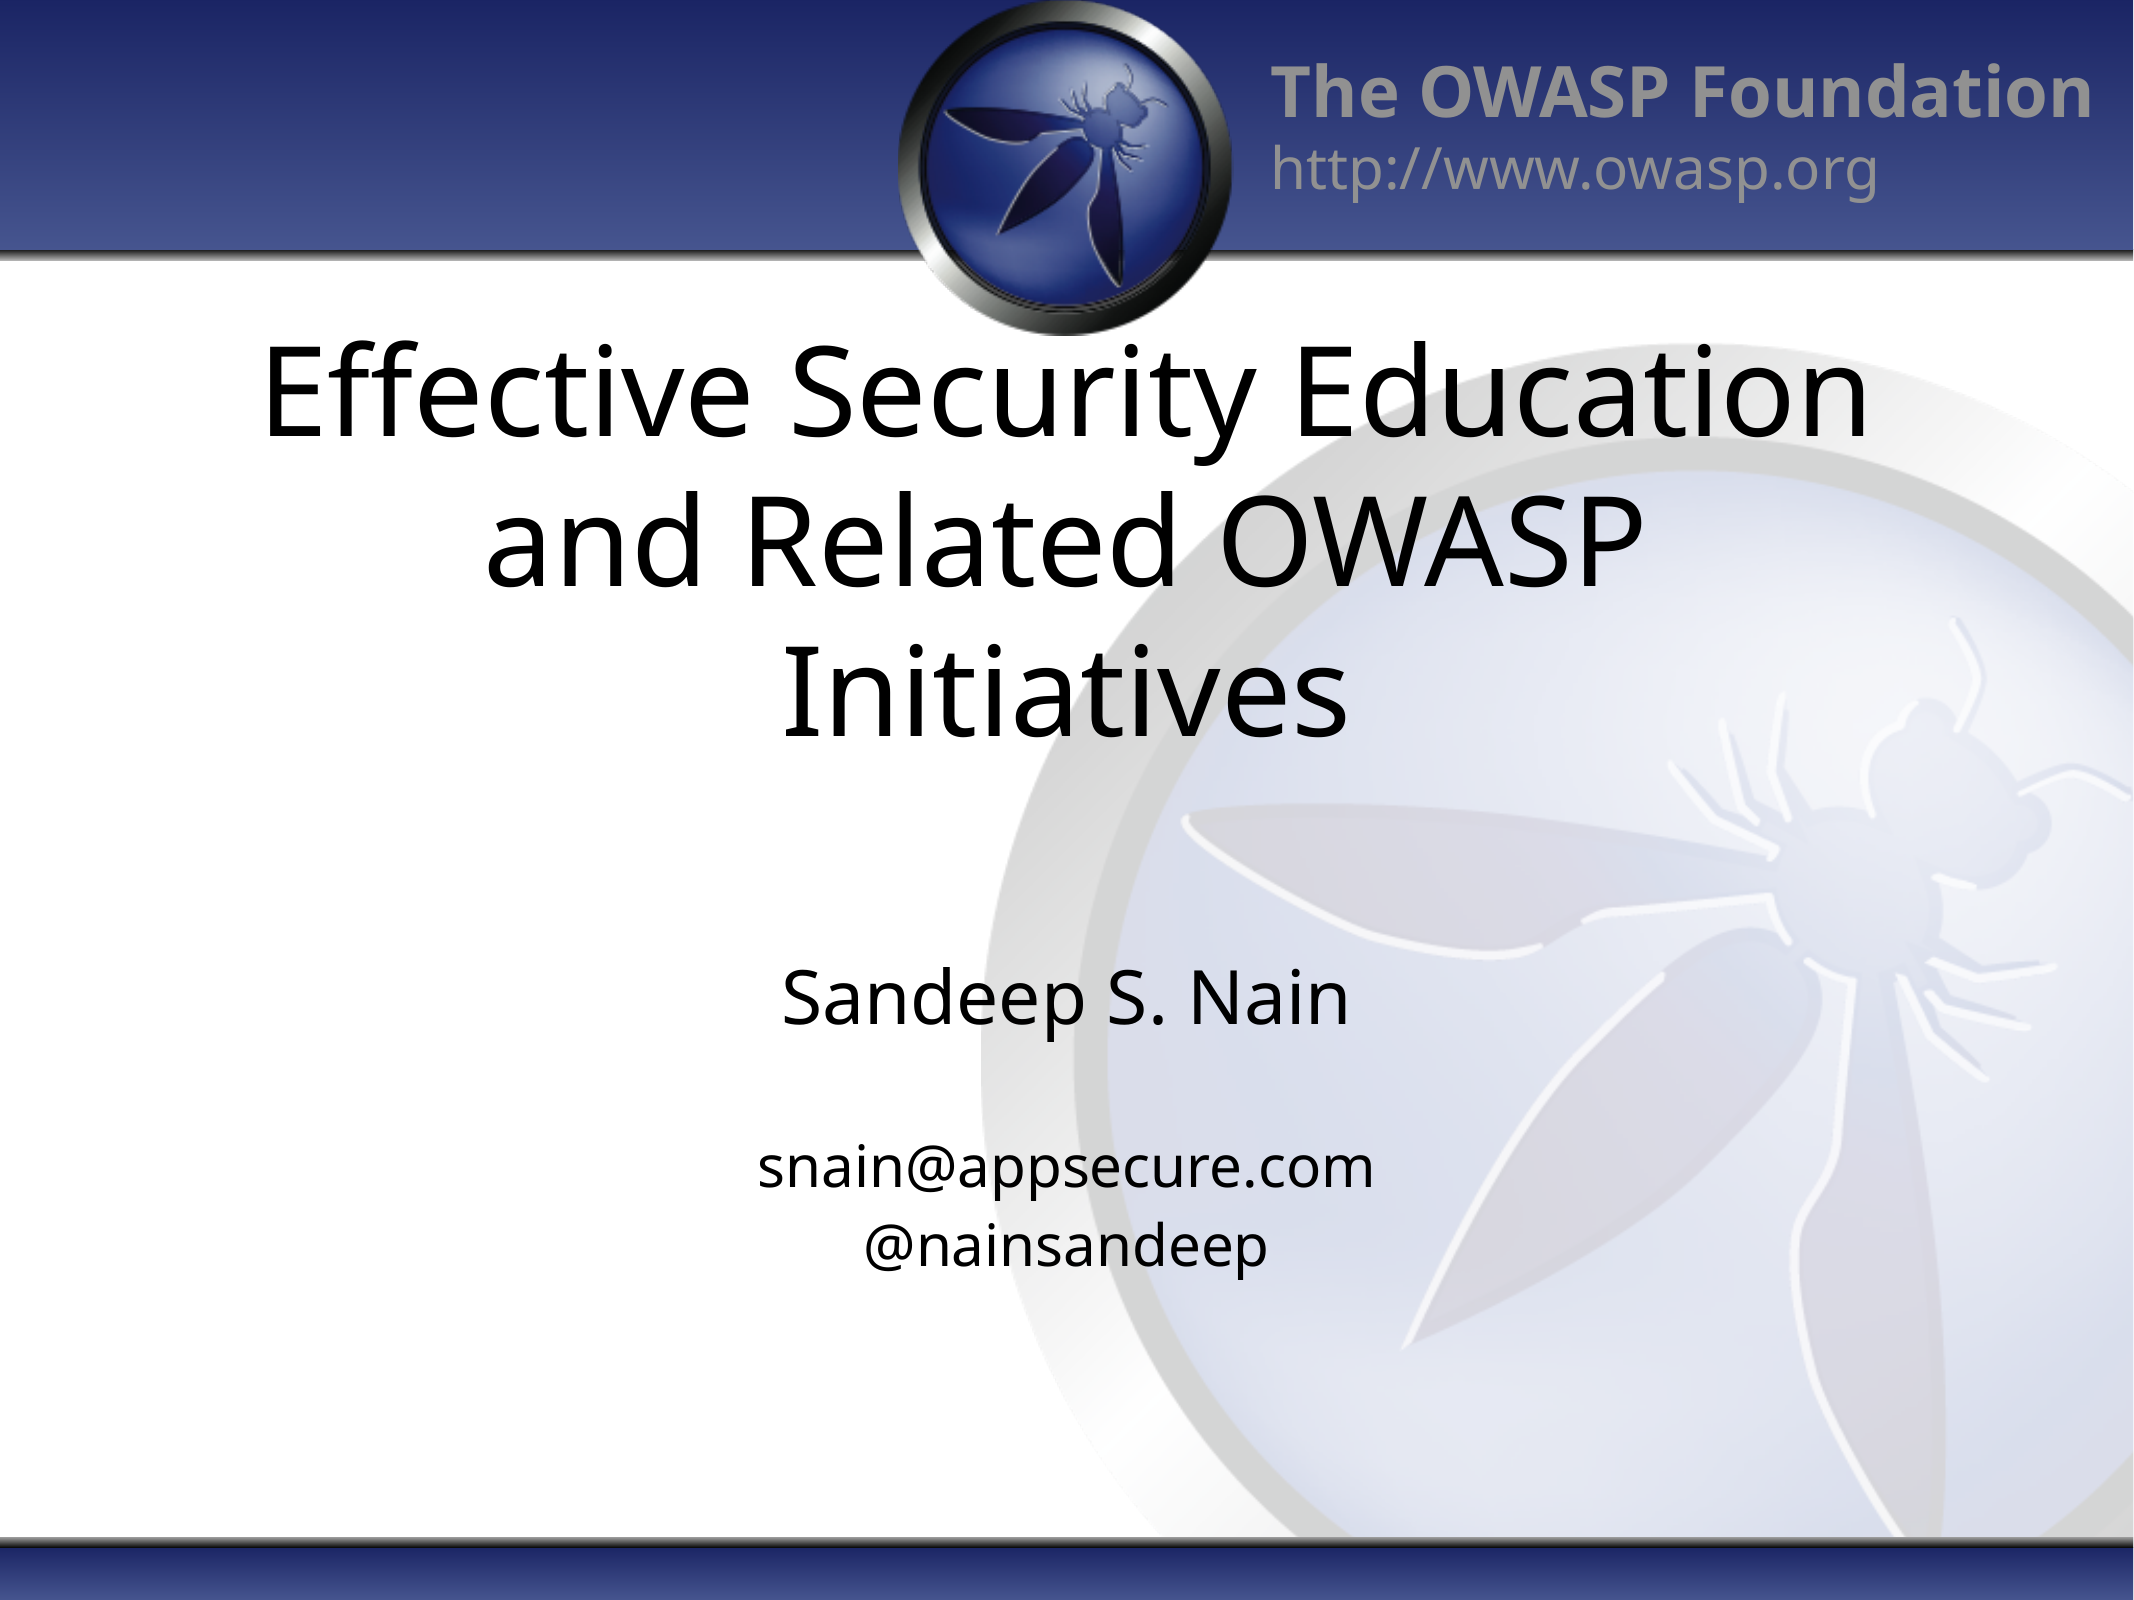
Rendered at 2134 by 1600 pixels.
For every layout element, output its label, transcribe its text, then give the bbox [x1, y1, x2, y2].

picture [981, 339, 2134, 1600]
picture [898, 0, 1234, 304]
title Effective Security Education and Related OWASP Initiatives [208, 304, 1925, 846]
list Sandeep S. Nain snain@appsecure.com @nainsandeep [208, 941, 1925, 1444]
